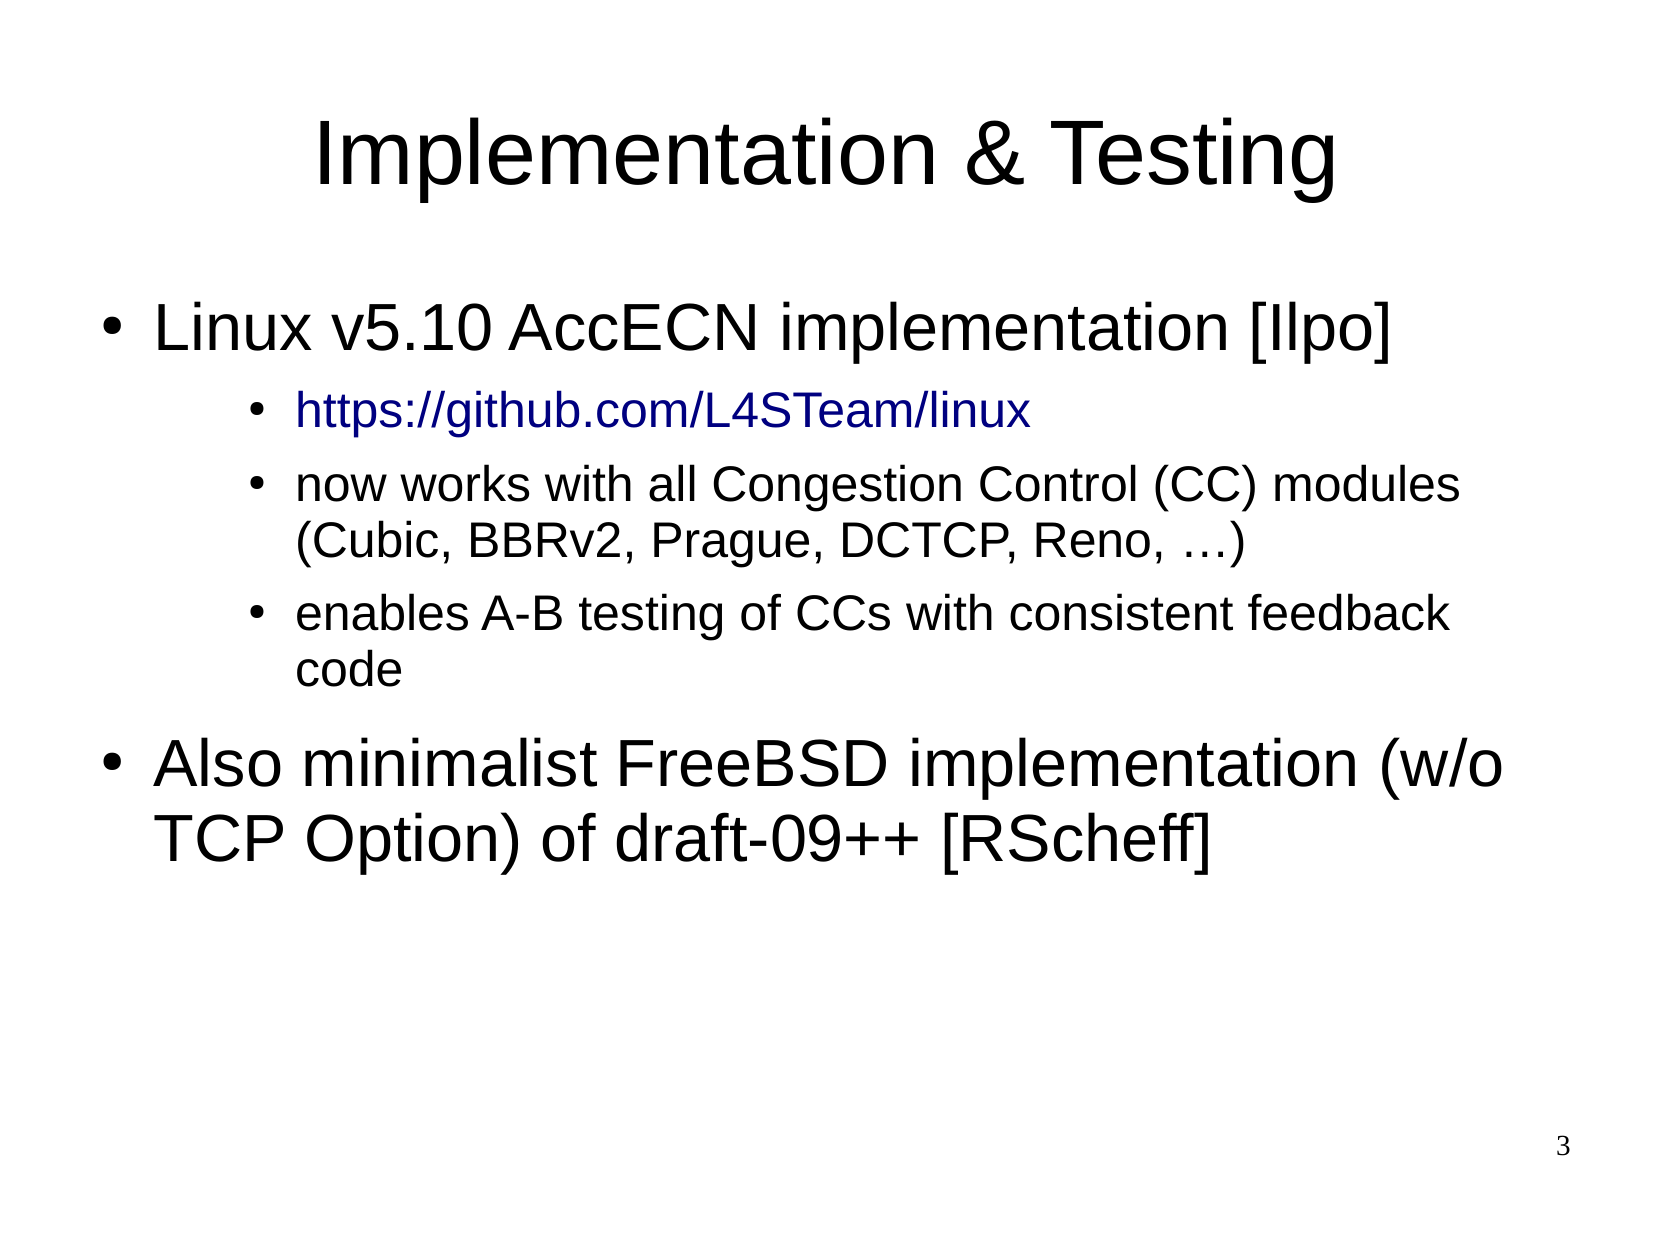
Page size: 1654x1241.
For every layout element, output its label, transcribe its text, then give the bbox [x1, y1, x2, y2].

title Implementation & Testing [82, 49, 1571, 257]
list Linux v5.10 AccECN implementation [Ilpo] https://github.com/L4STeam/linux now works with all Congestion Control (CC) modules (Cubic, BBRv2, Prague, DCTCP, Reno, …) enables A-B testing of CCs with consistent feedback code Also minimalist FreeBSD implementation (w/o TCP Option) of draft-09++ [RScheff] [82, 290, 1571, 1010]
